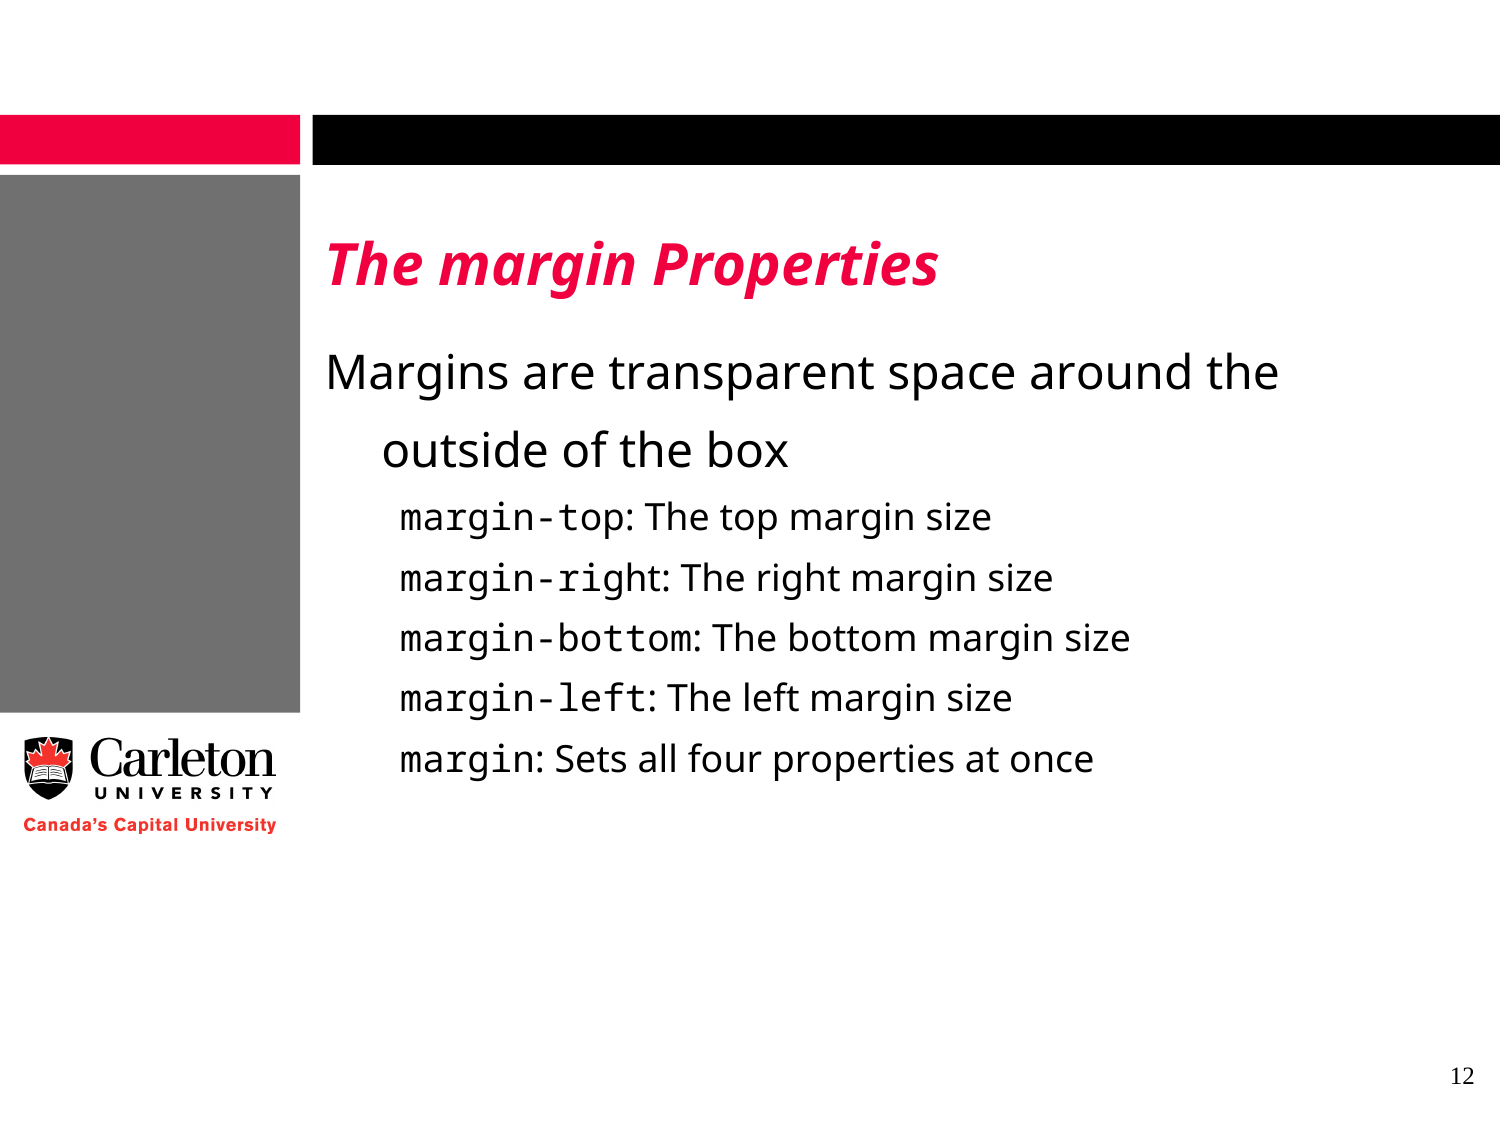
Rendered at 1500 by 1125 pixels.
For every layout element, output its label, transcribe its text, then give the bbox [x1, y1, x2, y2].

picture [24, 737, 276, 834]
list Margins are transparent space around the outside of the box margin-top: The top margin size margin-right: The right margin size margin-bottom: The bottom margin size margin-left: The left margin size margin: Sets all four properties at once [324, 324, 1450, 1036]
title The margin Properties [324, 194, 1450, 324]
